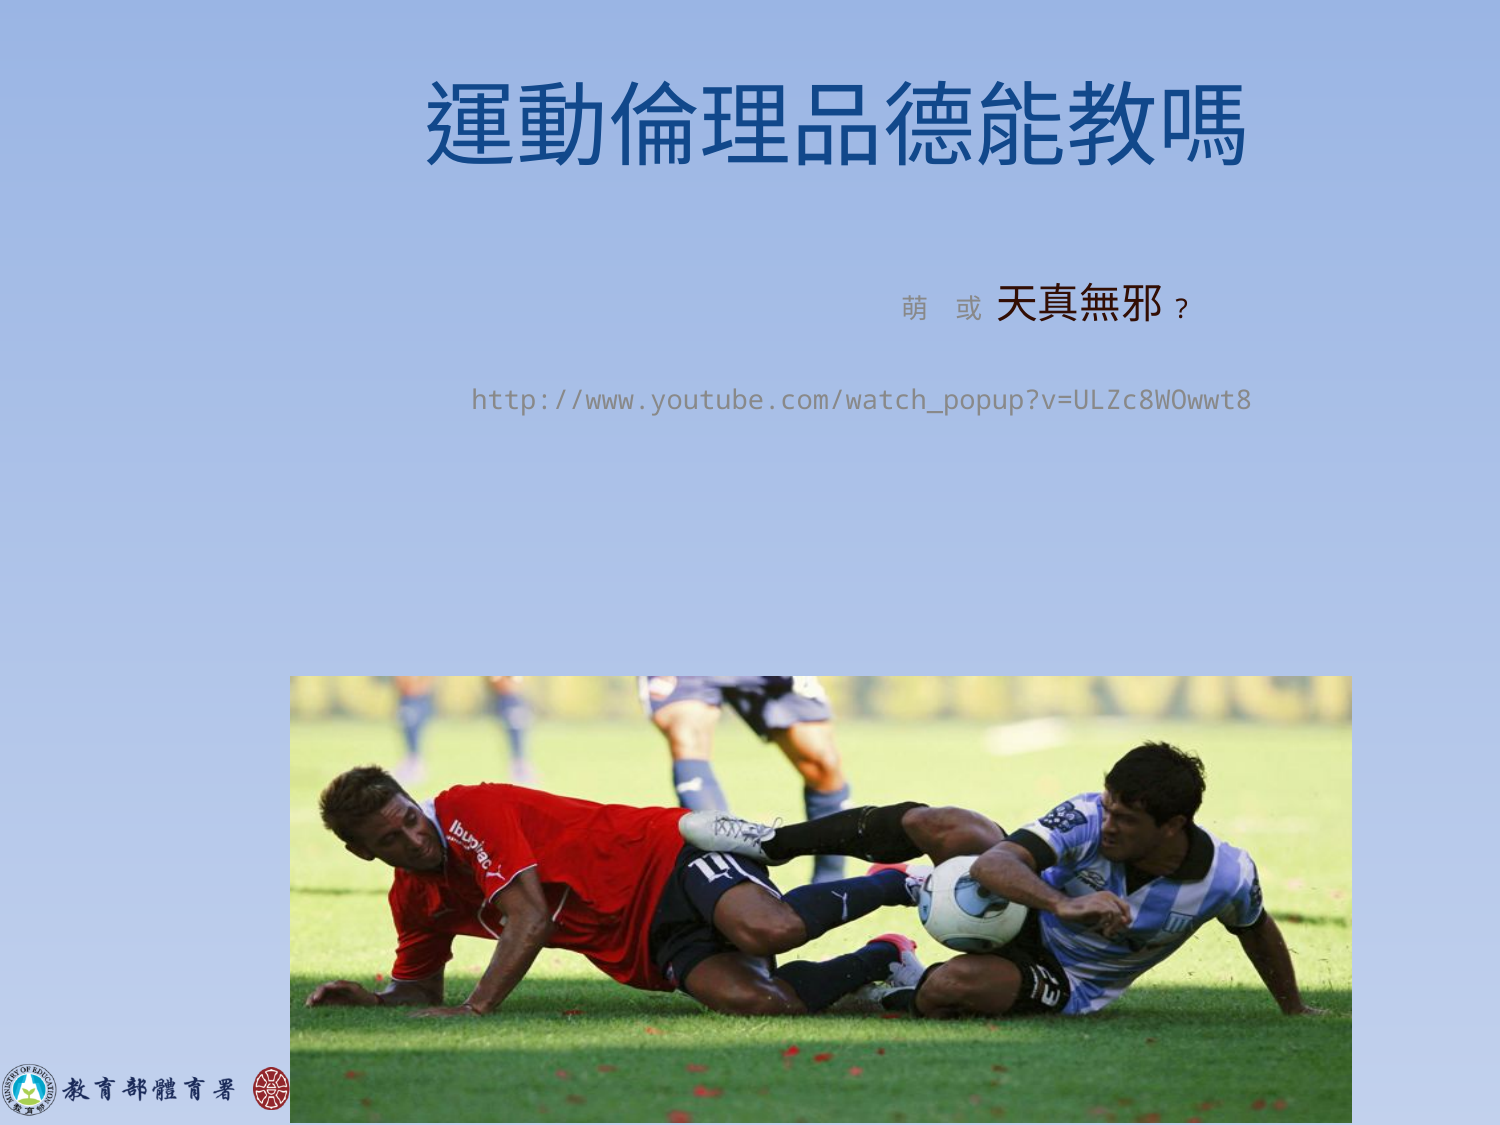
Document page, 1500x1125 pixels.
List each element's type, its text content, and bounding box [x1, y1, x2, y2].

picture [290, 676, 1352, 1123]
subtitle 萌 或 天真無邪? http://www.youtube.com/watch_popup?v=ULZc8WOwwt8 [253, 278, 1469, 567]
title 運動倫理品德能教嗎 [230, 1, 1446, 243]
